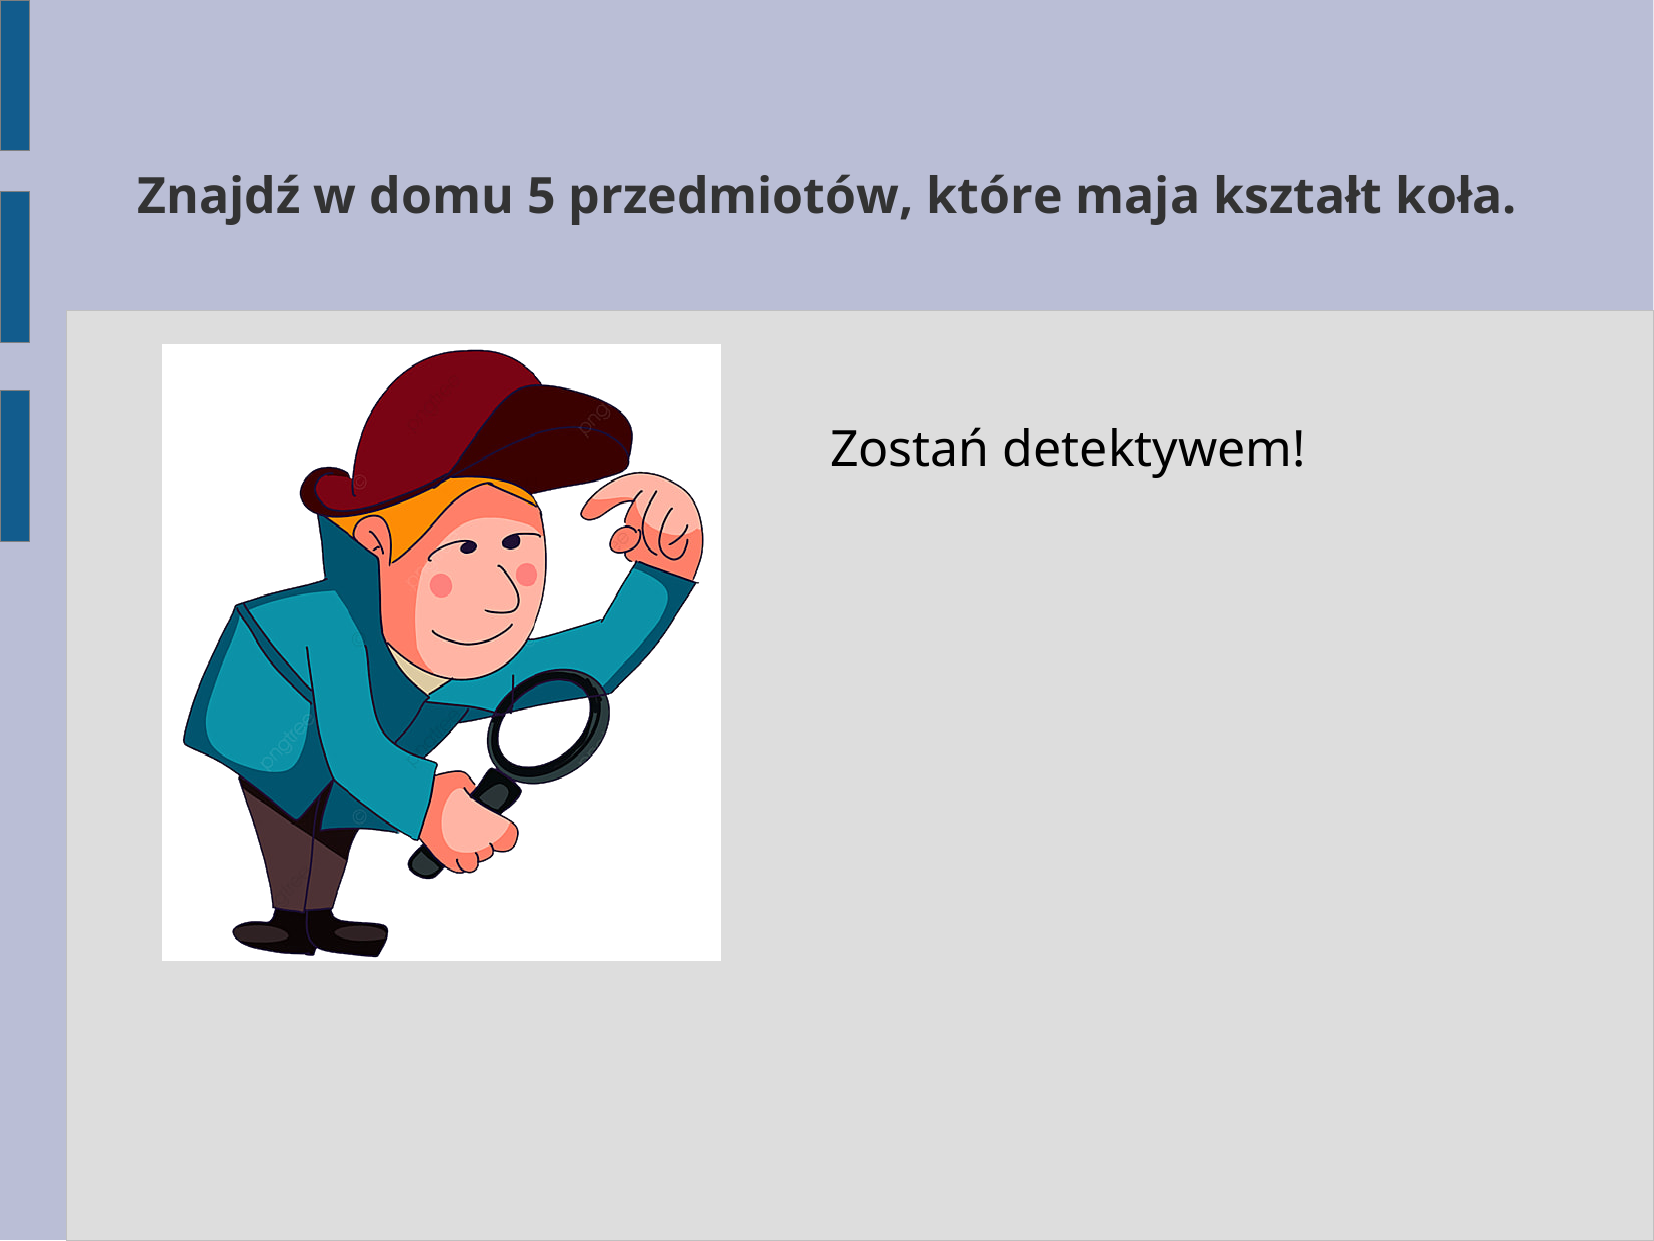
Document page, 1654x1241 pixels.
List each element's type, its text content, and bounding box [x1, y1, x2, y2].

title Znajdź w domu 5 przedmiotów, które maja kształt koła. [121, 91, 1534, 299]
list Zostań detektywem! [121, 344, 1534, 1127]
picture [162, 344, 721, 961]
